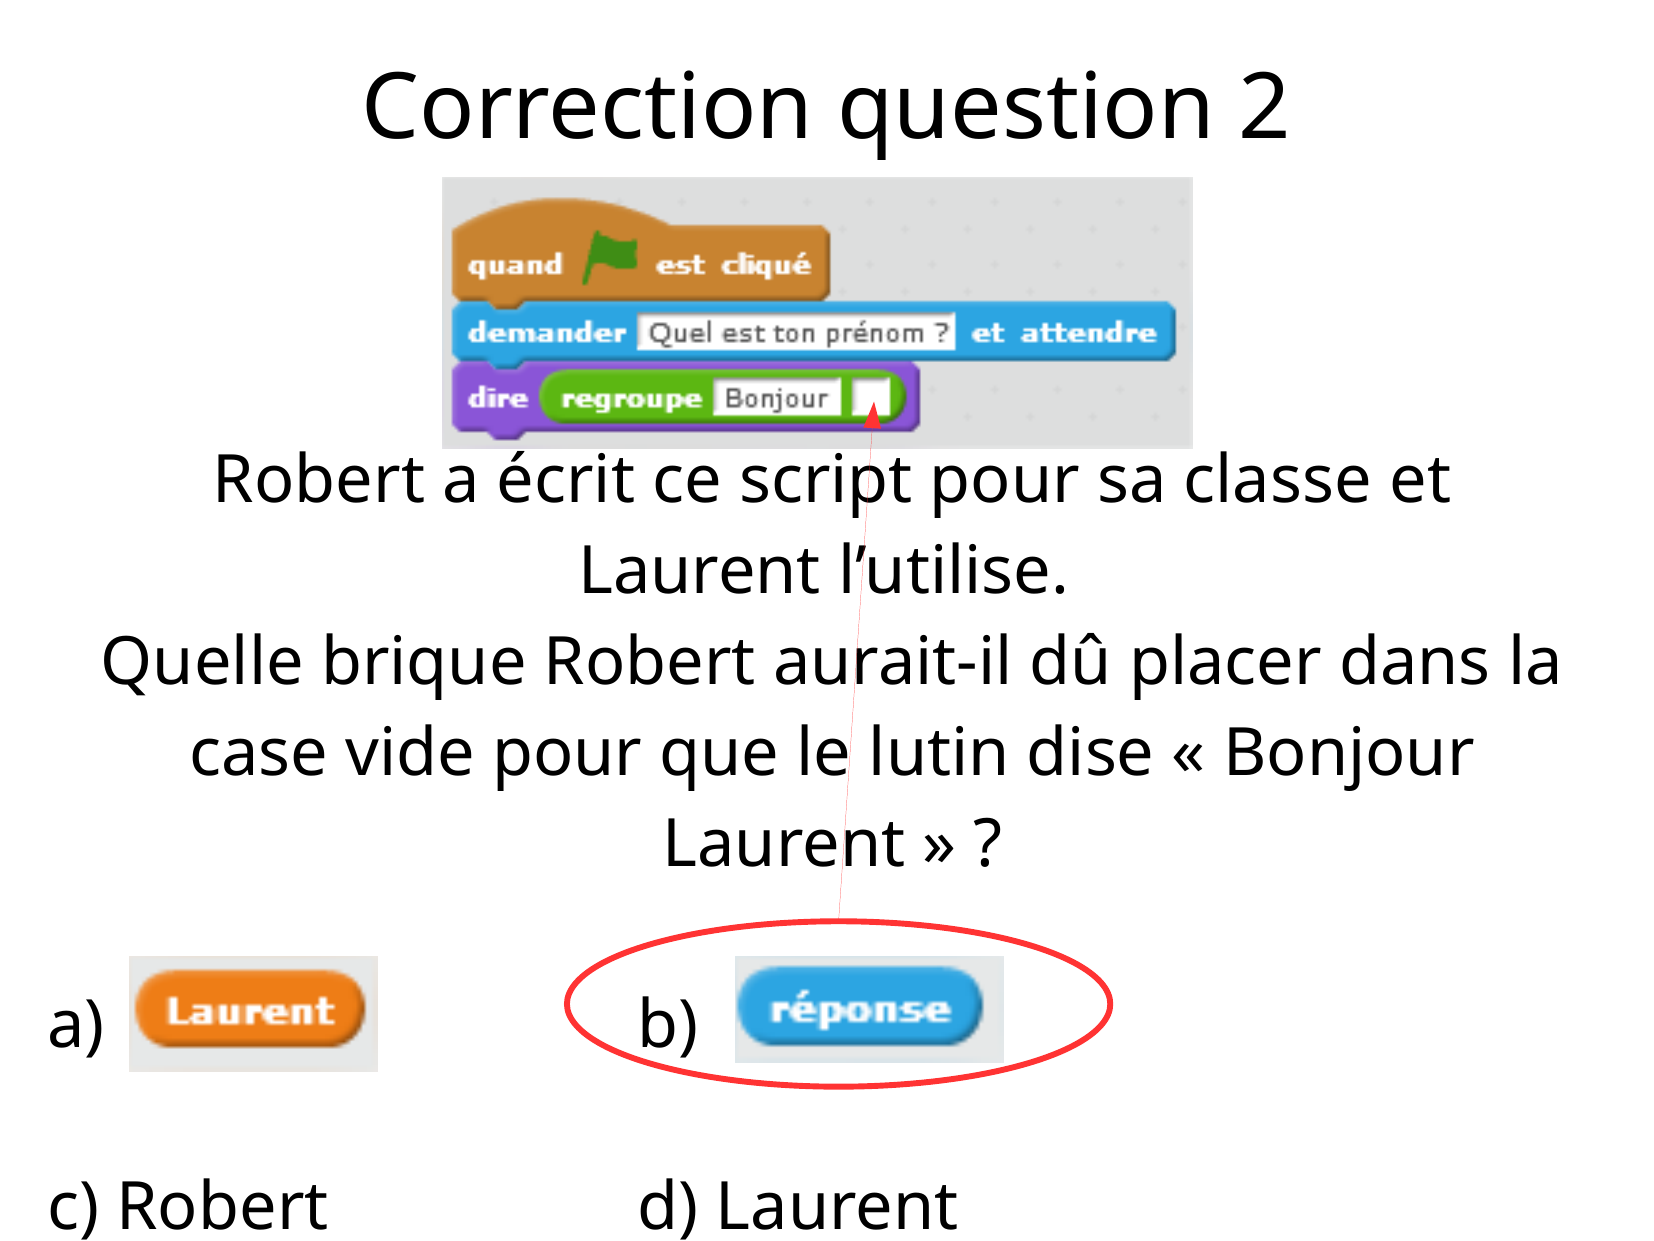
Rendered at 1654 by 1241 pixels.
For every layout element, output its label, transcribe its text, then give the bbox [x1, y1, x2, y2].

picture [442, 177, 1193, 449]
subtitle Robert a écrit ce script pour sa classe et Laurent l’utilise. Quelle brique Robert aurait-il dû placer dans la case vide pour que le lutin dise « Bonjour Laurent » ? a) b) c) Robert d) Laurent [571, 925, 1107, 1083]
picture [129, 956, 378, 1072]
title Correction question 2 [82, 0, 1571, 208]
picture [735, 956, 1004, 1063]
subtitle Robert a écrit ce script pour sa classe et Laurent l’utilise. Quelle brique Robert aurait-il dû placer dans la case vide pour que le lutin dise « Bonjour Laurent » ? a) b) c) Robert d) Laurent [47, 475, 1619, 1205]
